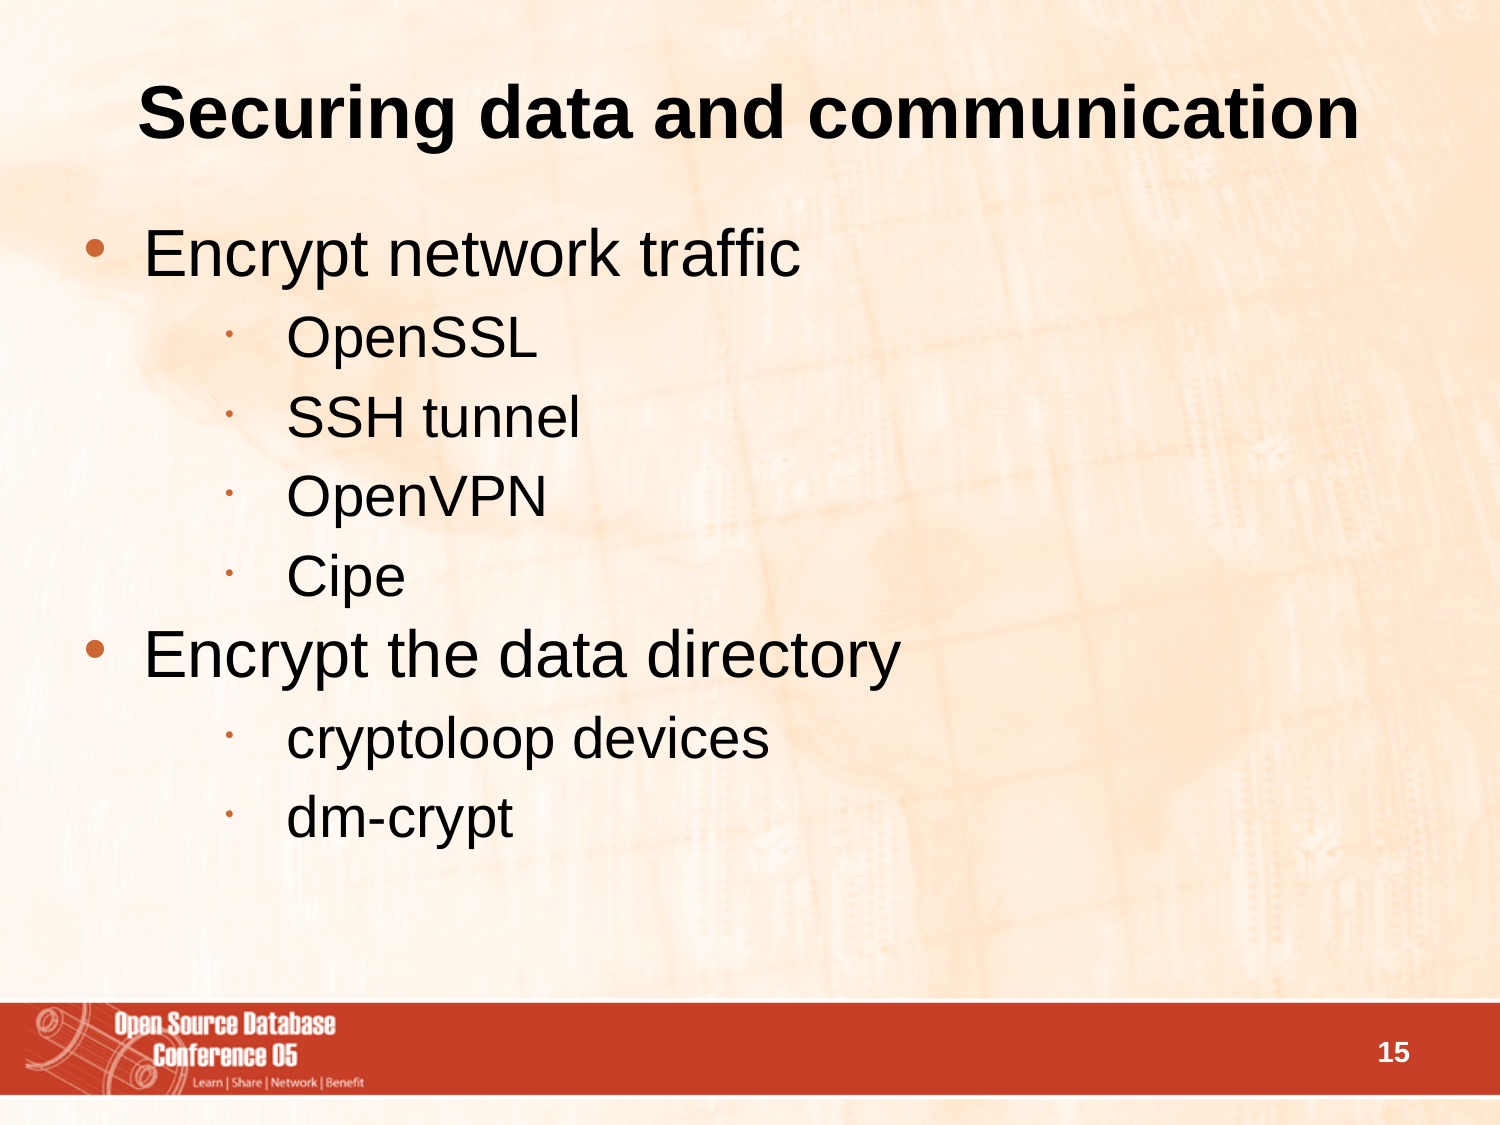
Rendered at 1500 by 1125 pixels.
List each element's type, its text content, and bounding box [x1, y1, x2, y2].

list Encrypt network traffic OpenSSL SSH tunnel OpenVPN Cipe Encrypt the data directory cryptoloop devices dm-crypt [75, 220, 1426, 977]
picture [0, 0, 1500, 1125]
title Securing data and communication [75, 18, 1426, 207]
